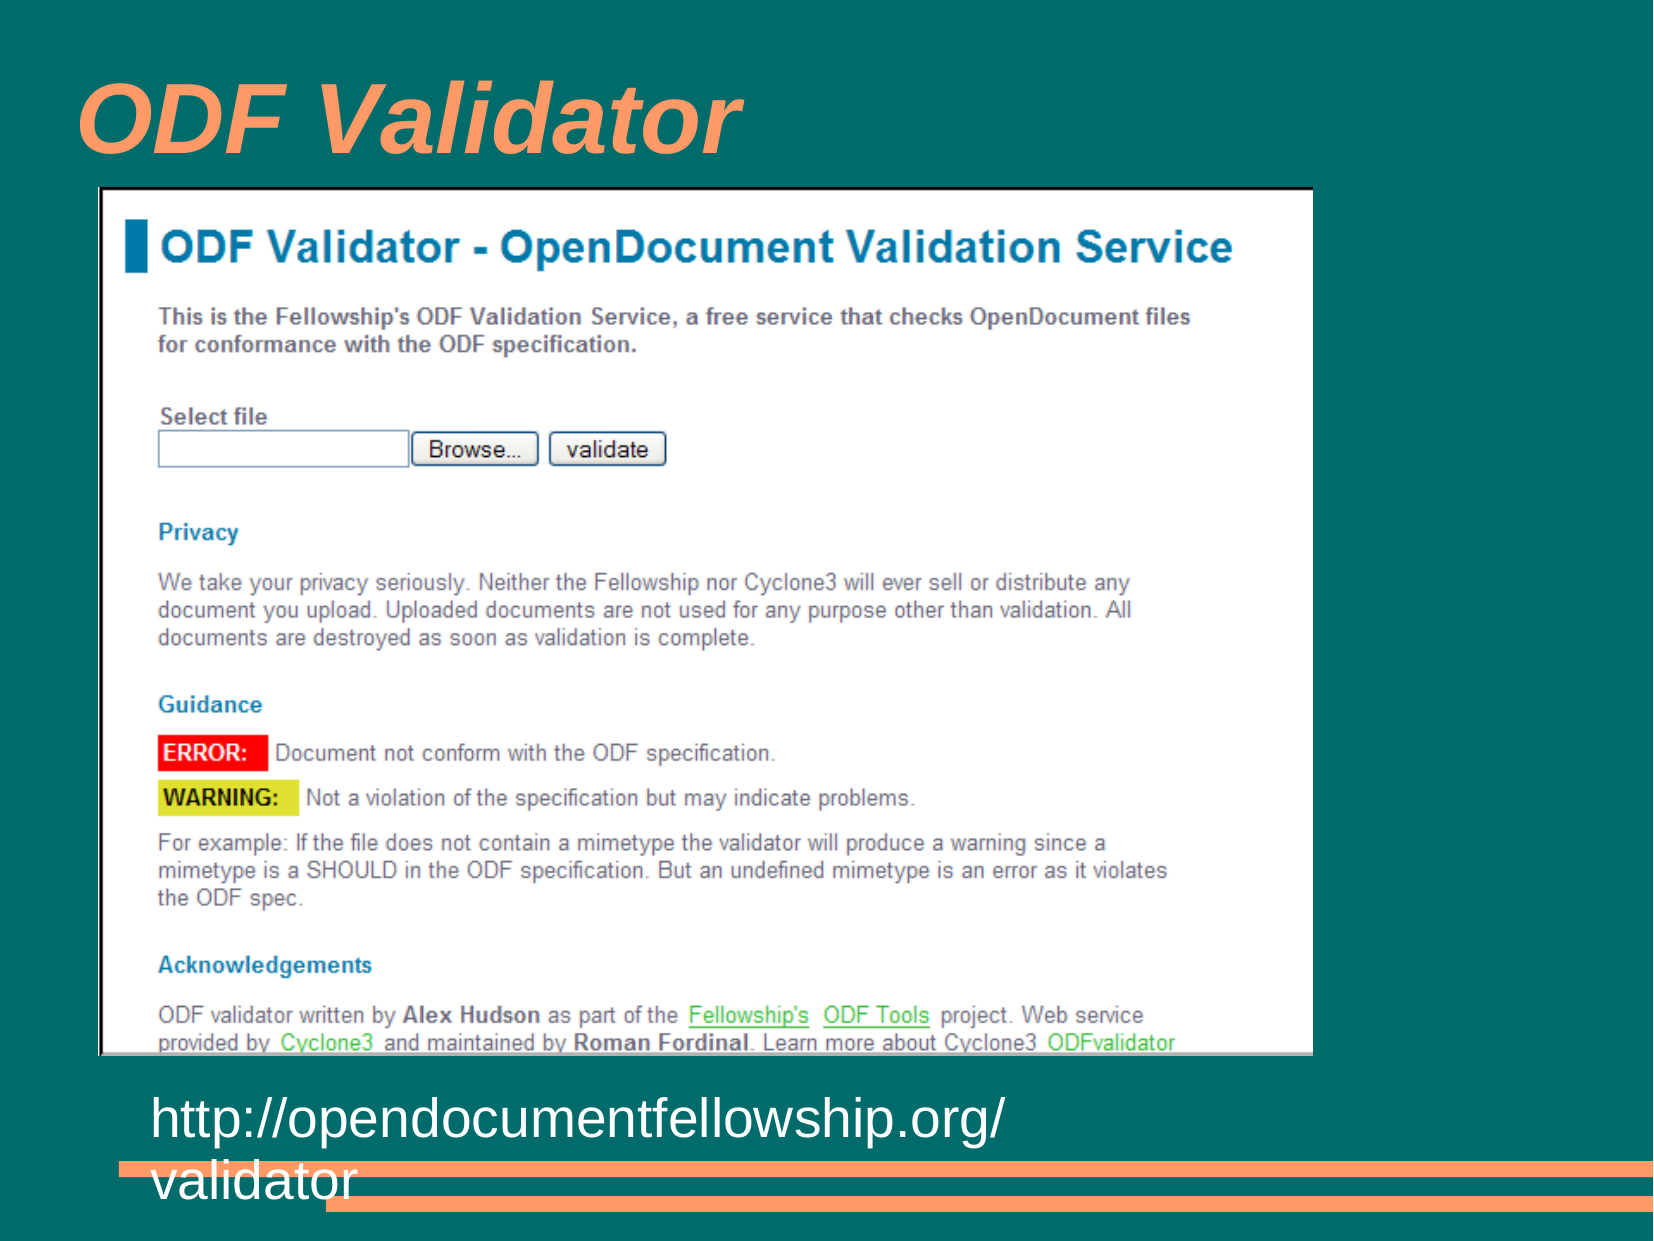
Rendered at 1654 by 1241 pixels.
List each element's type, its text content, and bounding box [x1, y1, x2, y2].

title ODF Validator [75, 15, 1576, 223]
picture [98, 187, 1313, 1056]
text_box http://opendocumentfellowship.org/validator [150, 1087, 1213, 1211]
